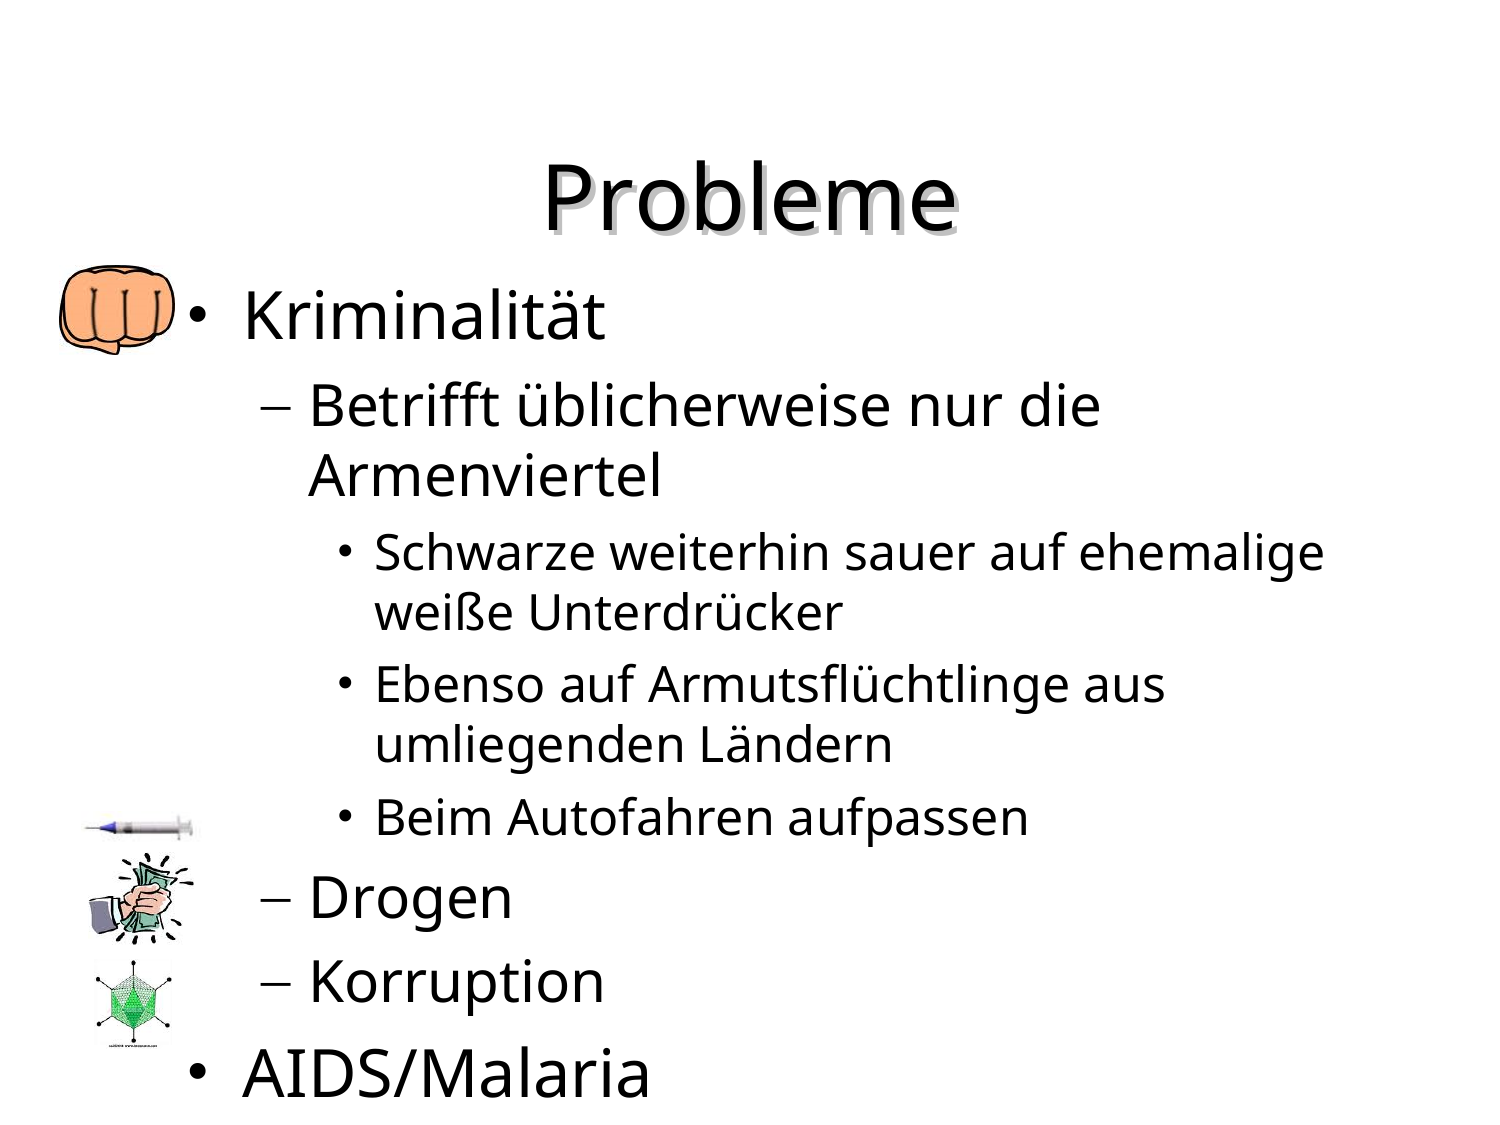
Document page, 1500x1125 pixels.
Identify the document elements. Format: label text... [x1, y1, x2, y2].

picture [59, 265, 175, 355]
picture [81, 811, 237, 843]
list Kriminalität Betrifft üblicherweise nur die Armenviertel Schwarze weiterhin sauer auf ehemalige weiße Unterdrücker Ebenso auf Armutsflüchtlinge aus umliegenden Ländern Beim Autofahren aufpassen Drogen Korruption AIDS/Malaria [171, 265, 1447, 1049]
picture [88, 852, 194, 945]
title Probleme [112, 99, 1388, 265]
picture [94, 959, 172, 1049]
